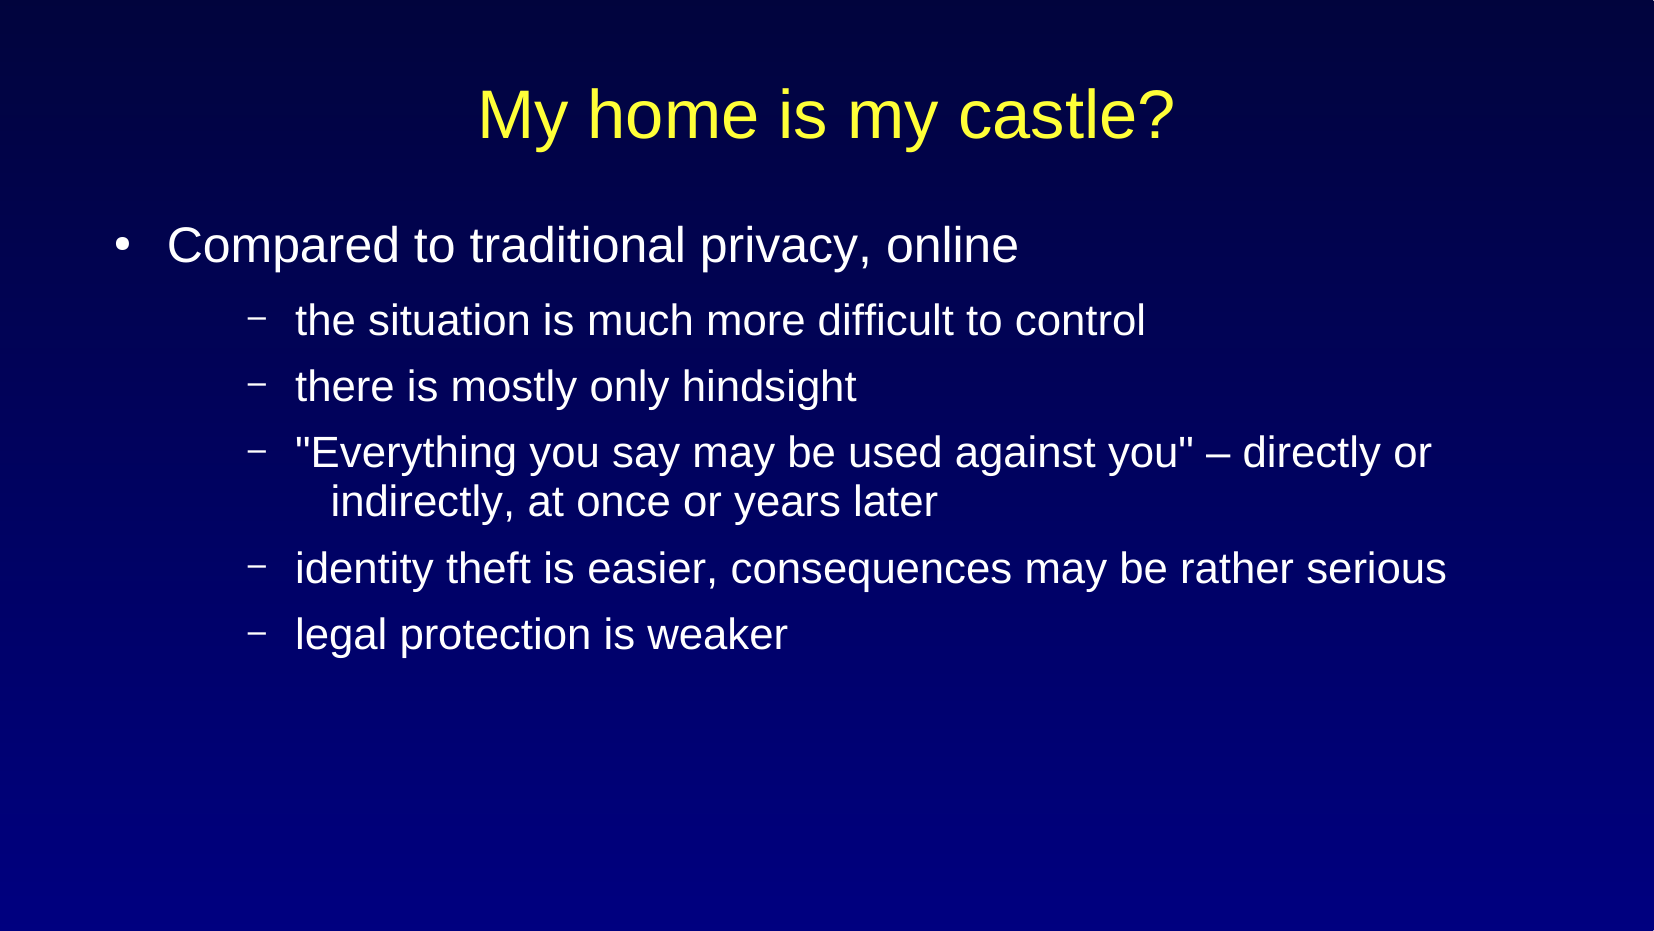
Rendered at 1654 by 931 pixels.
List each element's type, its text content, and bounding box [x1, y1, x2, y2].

title My home is my castle? [82, 37, 1571, 193]
list Compared to traditional privacy, online the situation is much more difficult to control there is mostly only hindsight "Everything you say may be used against you" – directly or indirectly, at once or years later identity theft is easier, consequences may be rather serious legal protection is weaker [82, 217, 1571, 758]
